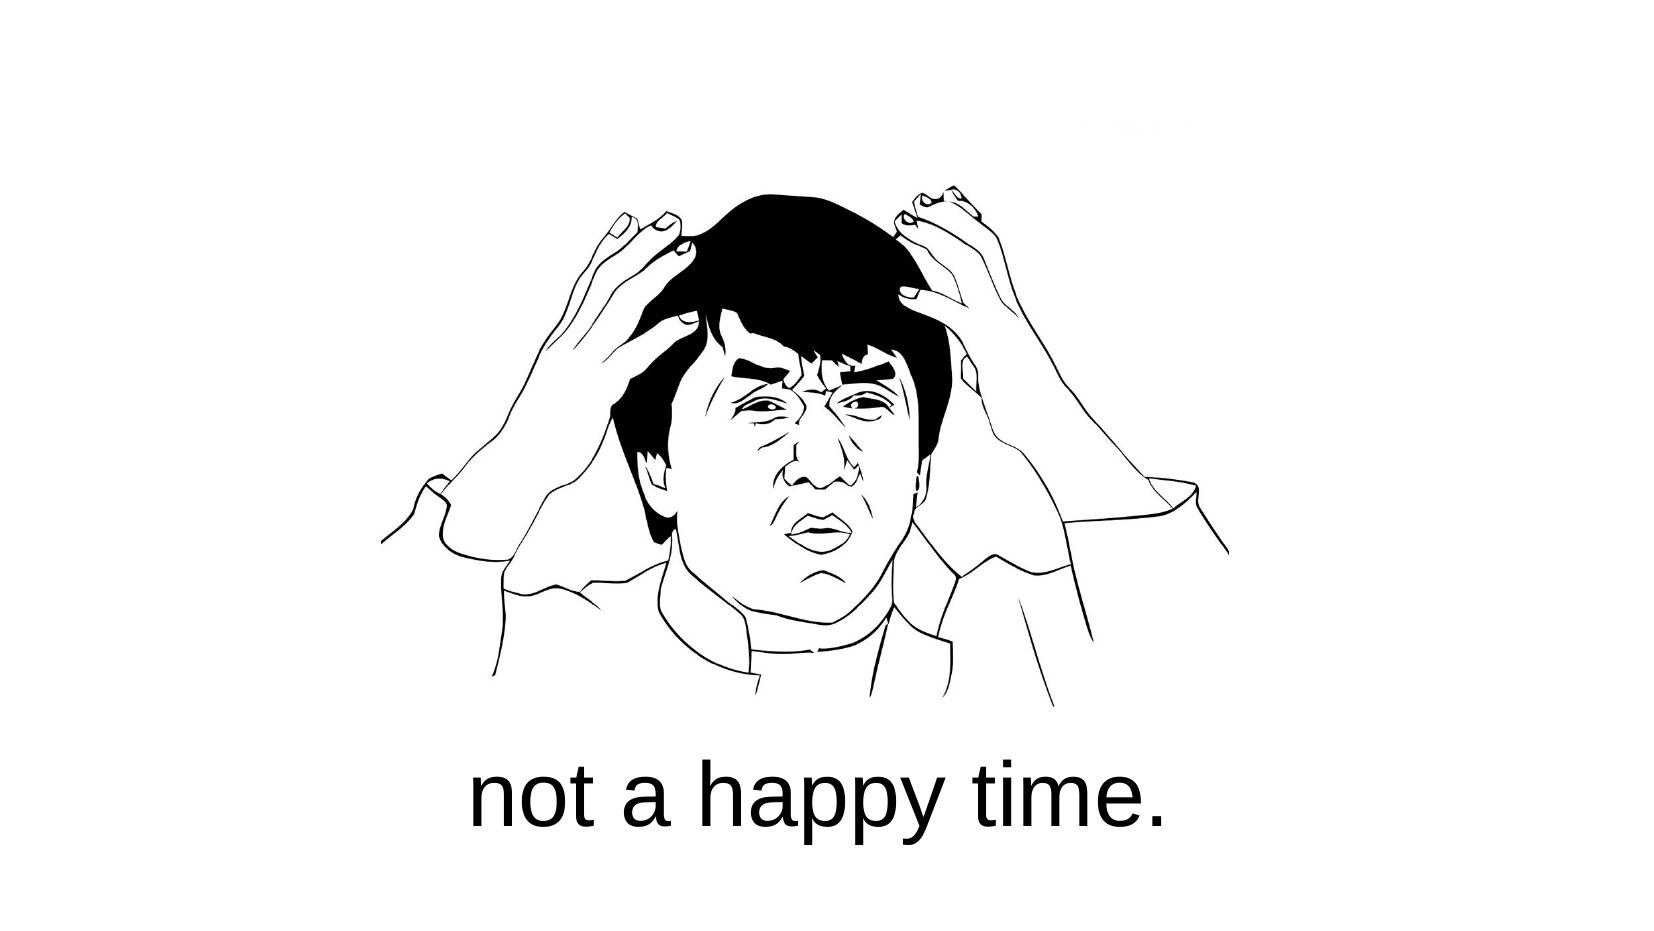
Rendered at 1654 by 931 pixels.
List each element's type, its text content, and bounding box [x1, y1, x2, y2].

title not a happy time. [75, 691, 1564, 899]
picture [381, 126, 1229, 724]
